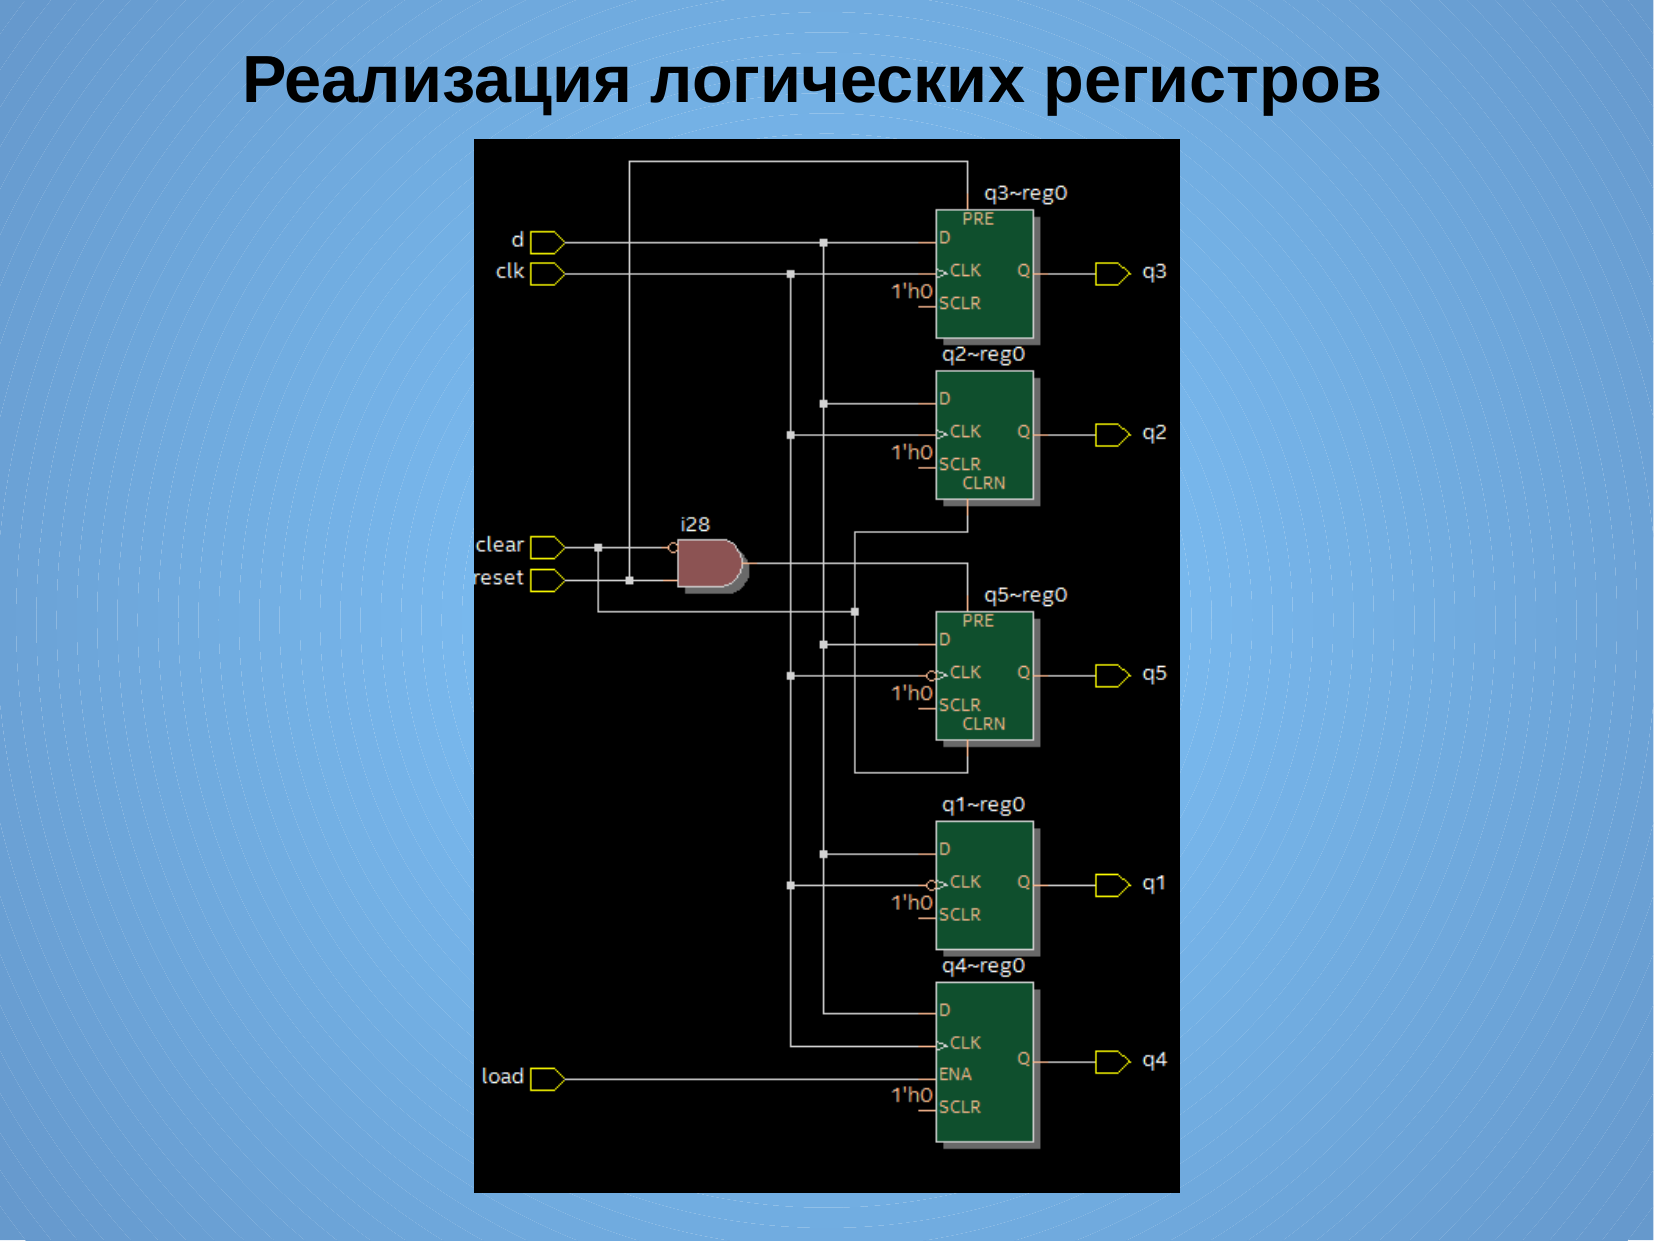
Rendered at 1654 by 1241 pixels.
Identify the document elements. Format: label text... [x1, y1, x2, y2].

text_box Реализация логических регистров [227, 34, 1427, 154]
picture [474, 139, 1180, 1193]
